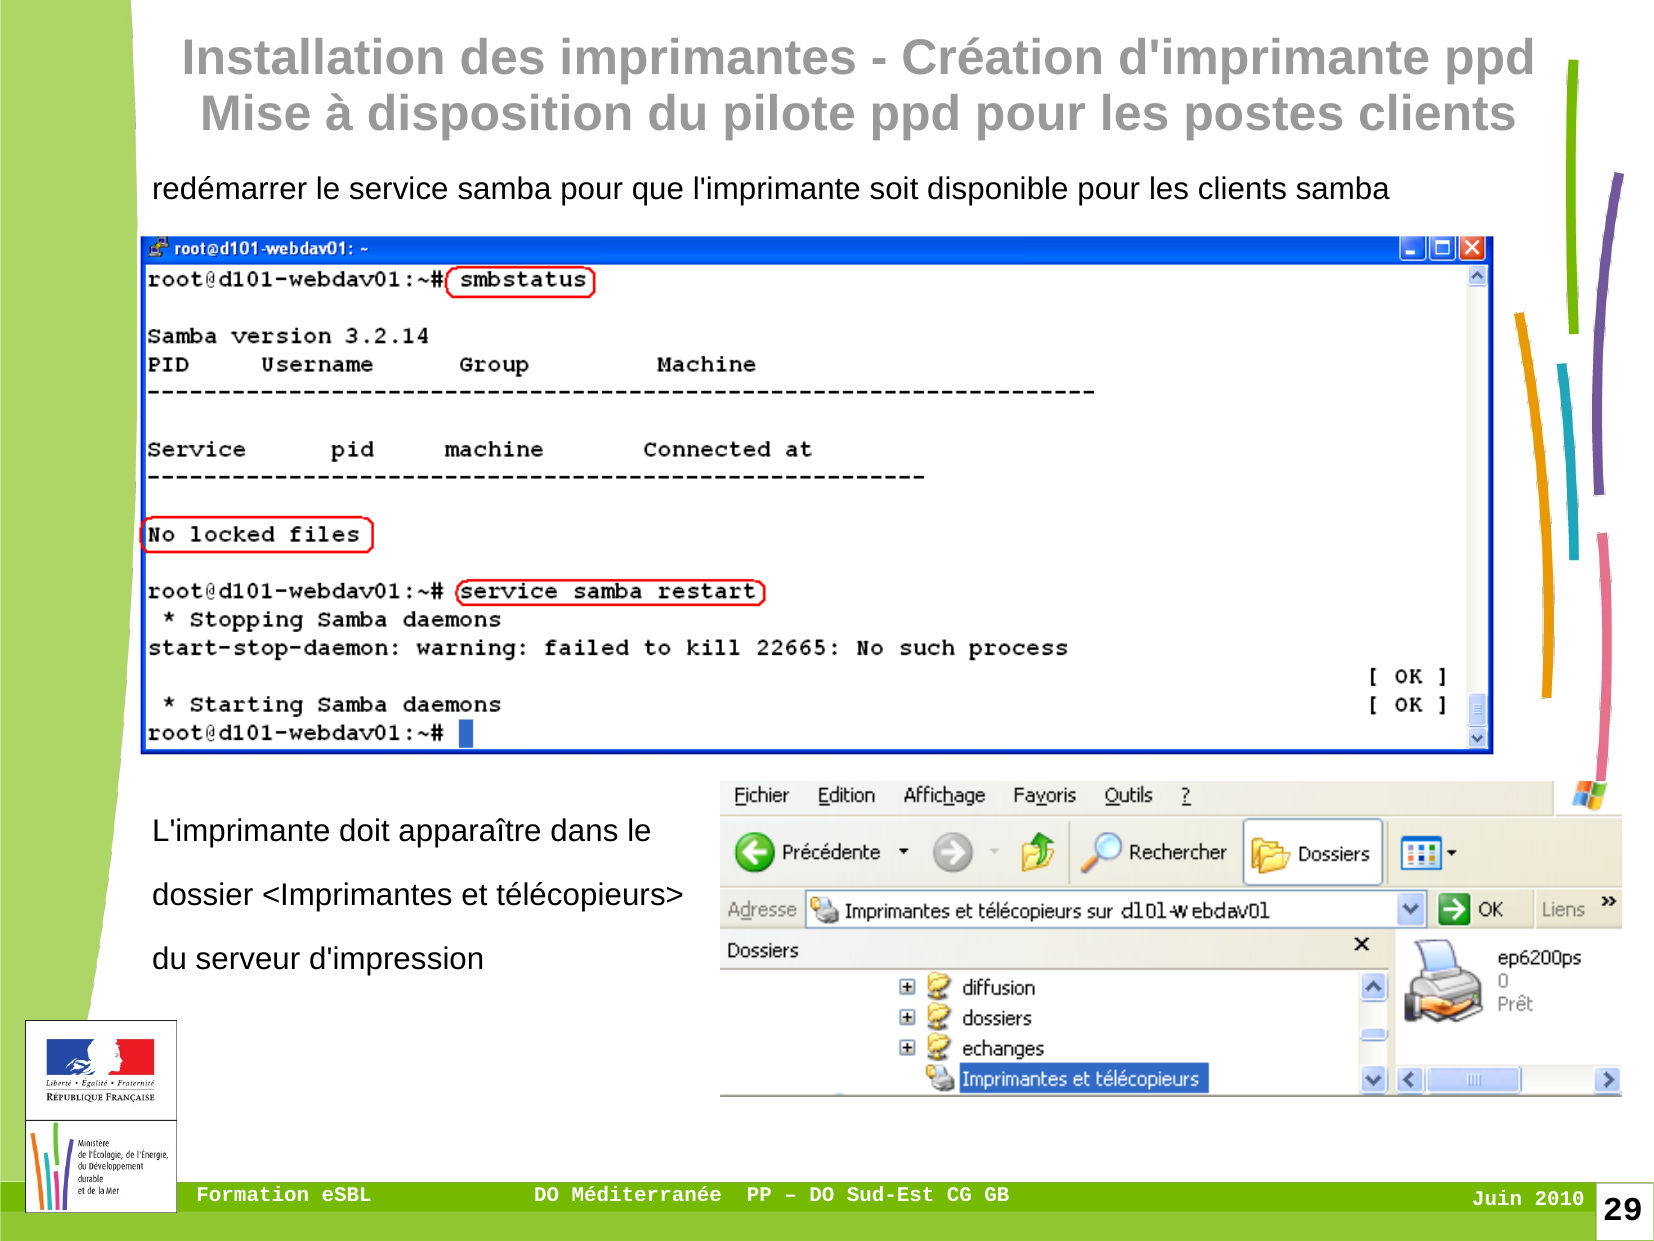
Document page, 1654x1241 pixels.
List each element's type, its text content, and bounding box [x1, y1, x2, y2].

list redémarrer le service samba pour que l'imprimante soit disponible pour les clients samba L'imprimante doit apparaître dans le dossier <Imprimantes et télécopieurs> du serveur d'impression [134, 170, 1563, 190]
picture [0, 0, 1654, 1241]
